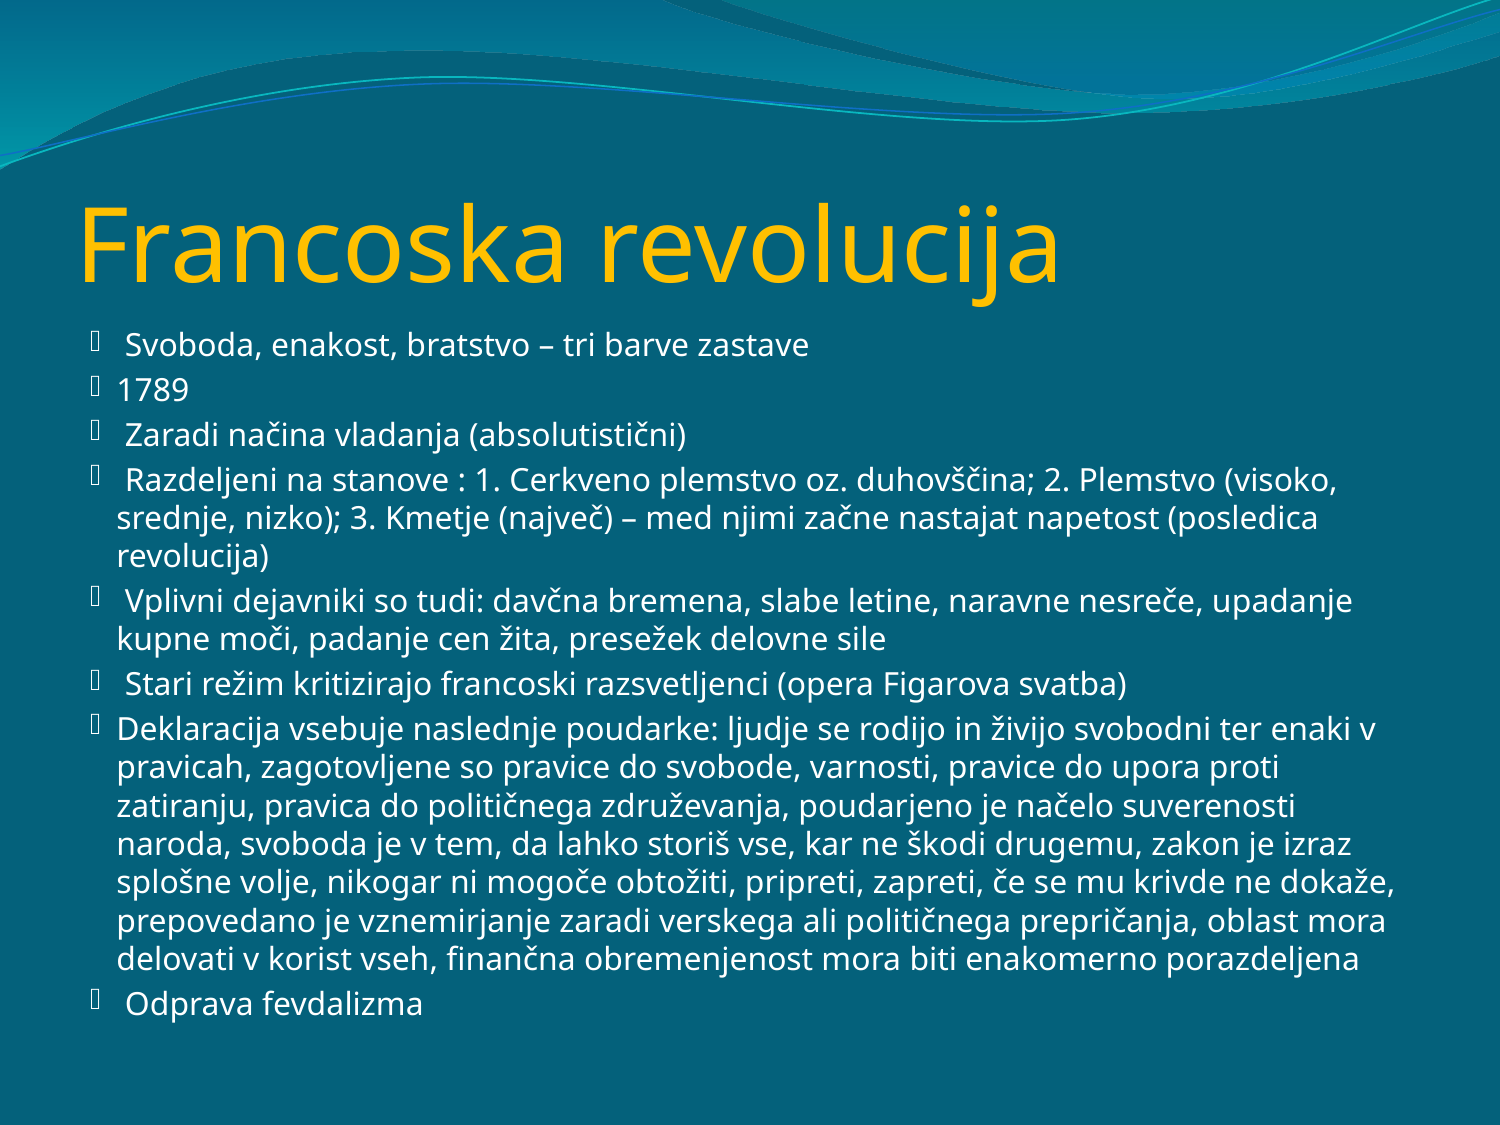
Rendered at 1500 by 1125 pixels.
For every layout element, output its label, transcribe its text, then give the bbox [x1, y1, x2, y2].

list Svoboda, enakost, bratstvo – tri barve zastave 1789 Zaradi načina vladanja (absolutistični) Razdeljeni na stanove : 1. Cerkveno plemstvo oz. duhovščina; 2. Plemstvo (visoko, srednje, nizko); 3. Kmetje (največ) – med njimi začne nastajat napetost (posledica revolucija) Vplivni dejavniki so tudi: davčna bremena, slabe letine, naravne nesreče, upadanje kupne moči, padanje cen žita, presežek delovne sile Stari režim kritizirajo francoski razsvetljenci (opera Figarova svatba) Deklaracija vsebuje naslednje poudarke: ljudje se rodijo in živijo svobodni ter enaki v pravicah, zagotovljene so pravice do svobode, varnosti, pravice do upora proti zatiranju, pravica do političnega združevanja, poudarjeno je načelo suverenosti naroda, svoboda je v tem, da lahko storiš vse, kar ne škodi drugemu, zakon je izraz splošne volje, nikogar ni mogoče obtožiti, pripreti, zapreti, če se mu krivde ne dokaže, prepovedano je vznemirjanje zaradi verskega ali političnega prepričanja, oblast mora delovati v korist vseh, finančna obremenjenost mora biti enakomerno porazdeljena Odprava fevdalizma [75, 317, 1425, 1038]
title Francoska revolucija [75, 115, 1425, 304]
